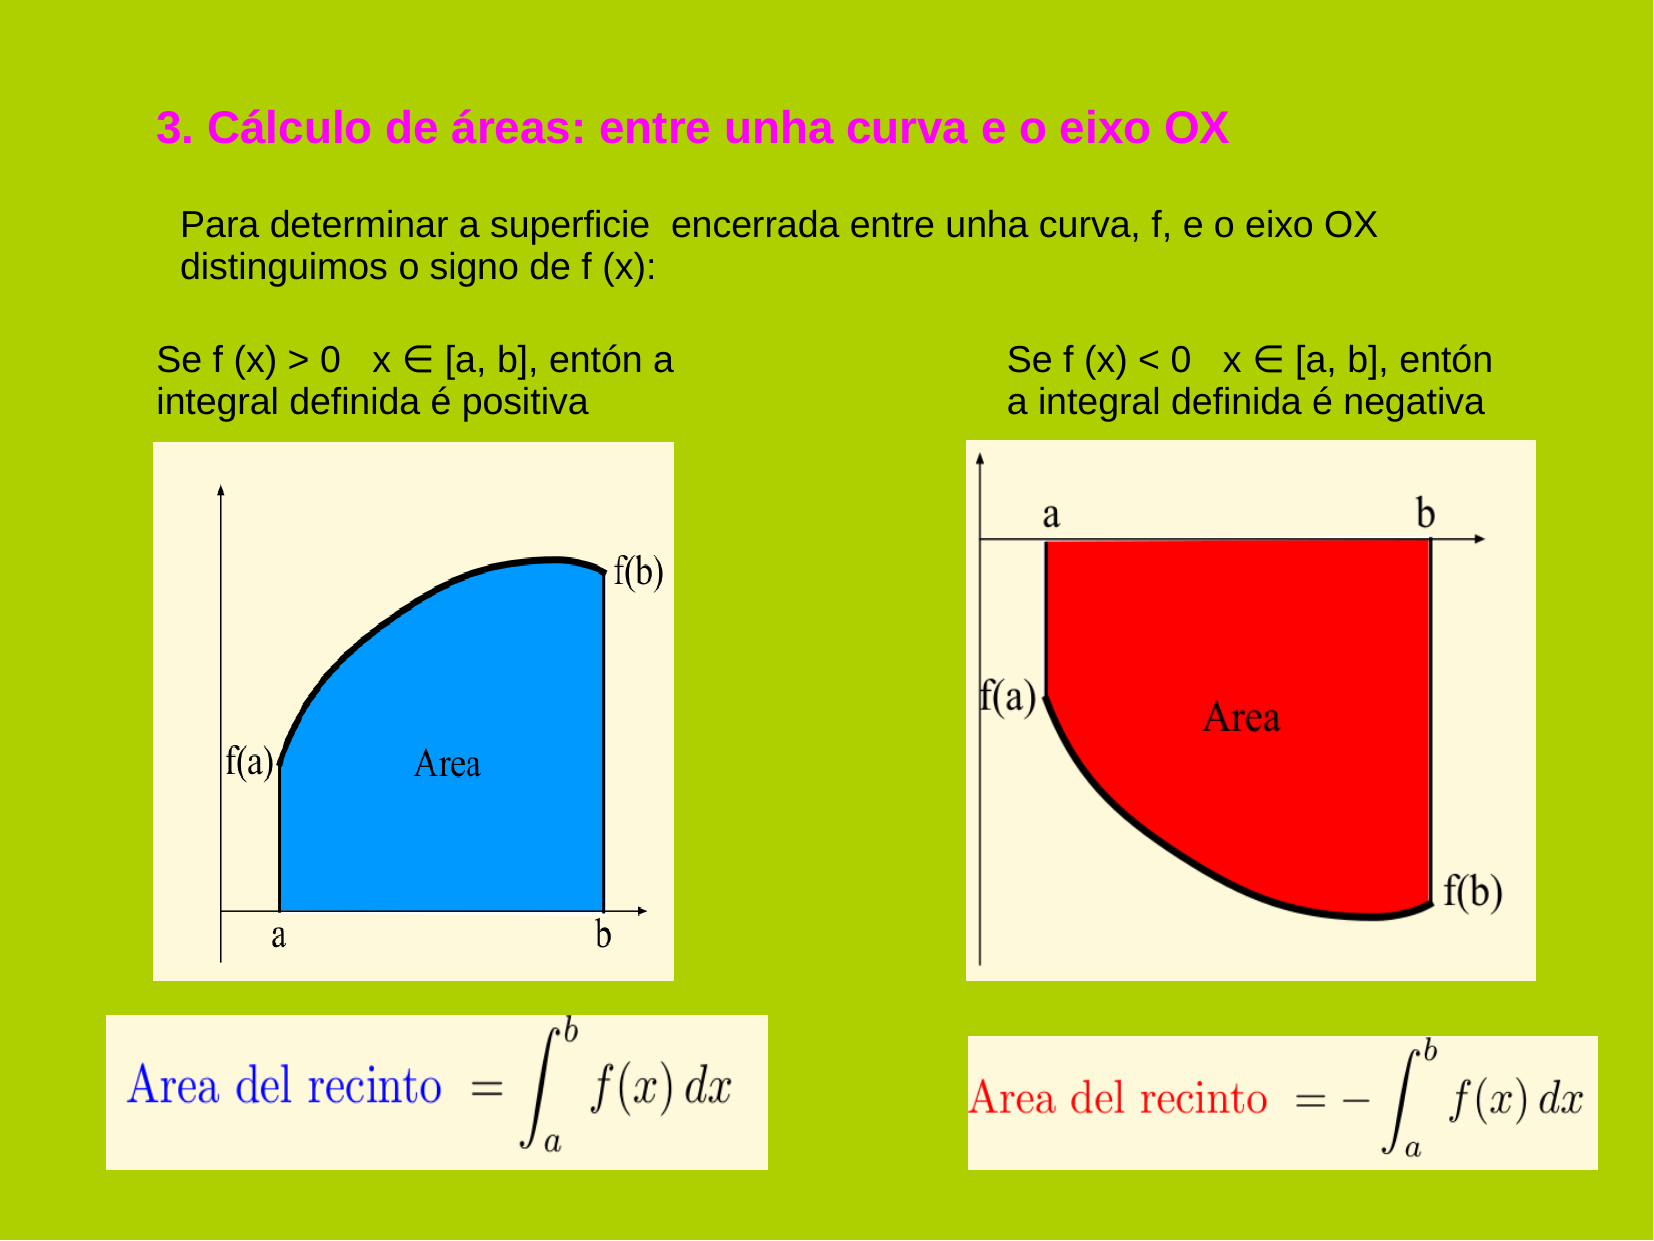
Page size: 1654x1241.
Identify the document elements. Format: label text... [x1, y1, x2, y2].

text_box Se f (x) > 0 x ∈ [a, b], entón a integral definida é positiva [141, 330, 730, 430]
picture [966, 440, 1536, 981]
picture [968, 1036, 1598, 1170]
text_box 3. Cálculo de áreas: entre unha curva e o eixo OX [141, 94, 1259, 161]
picture [106, 1015, 768, 1170]
text_box Para determinar a superficie encerrada entre unha curva, f, e o eixo OX distinguimos o signo de f (x): [165, 196, 1583, 296]
text_box Se f (x) < 0 x ∈ [a, b], entón a integral definida é negativa [992, 330, 1524, 430]
picture [153, 442, 674, 981]
